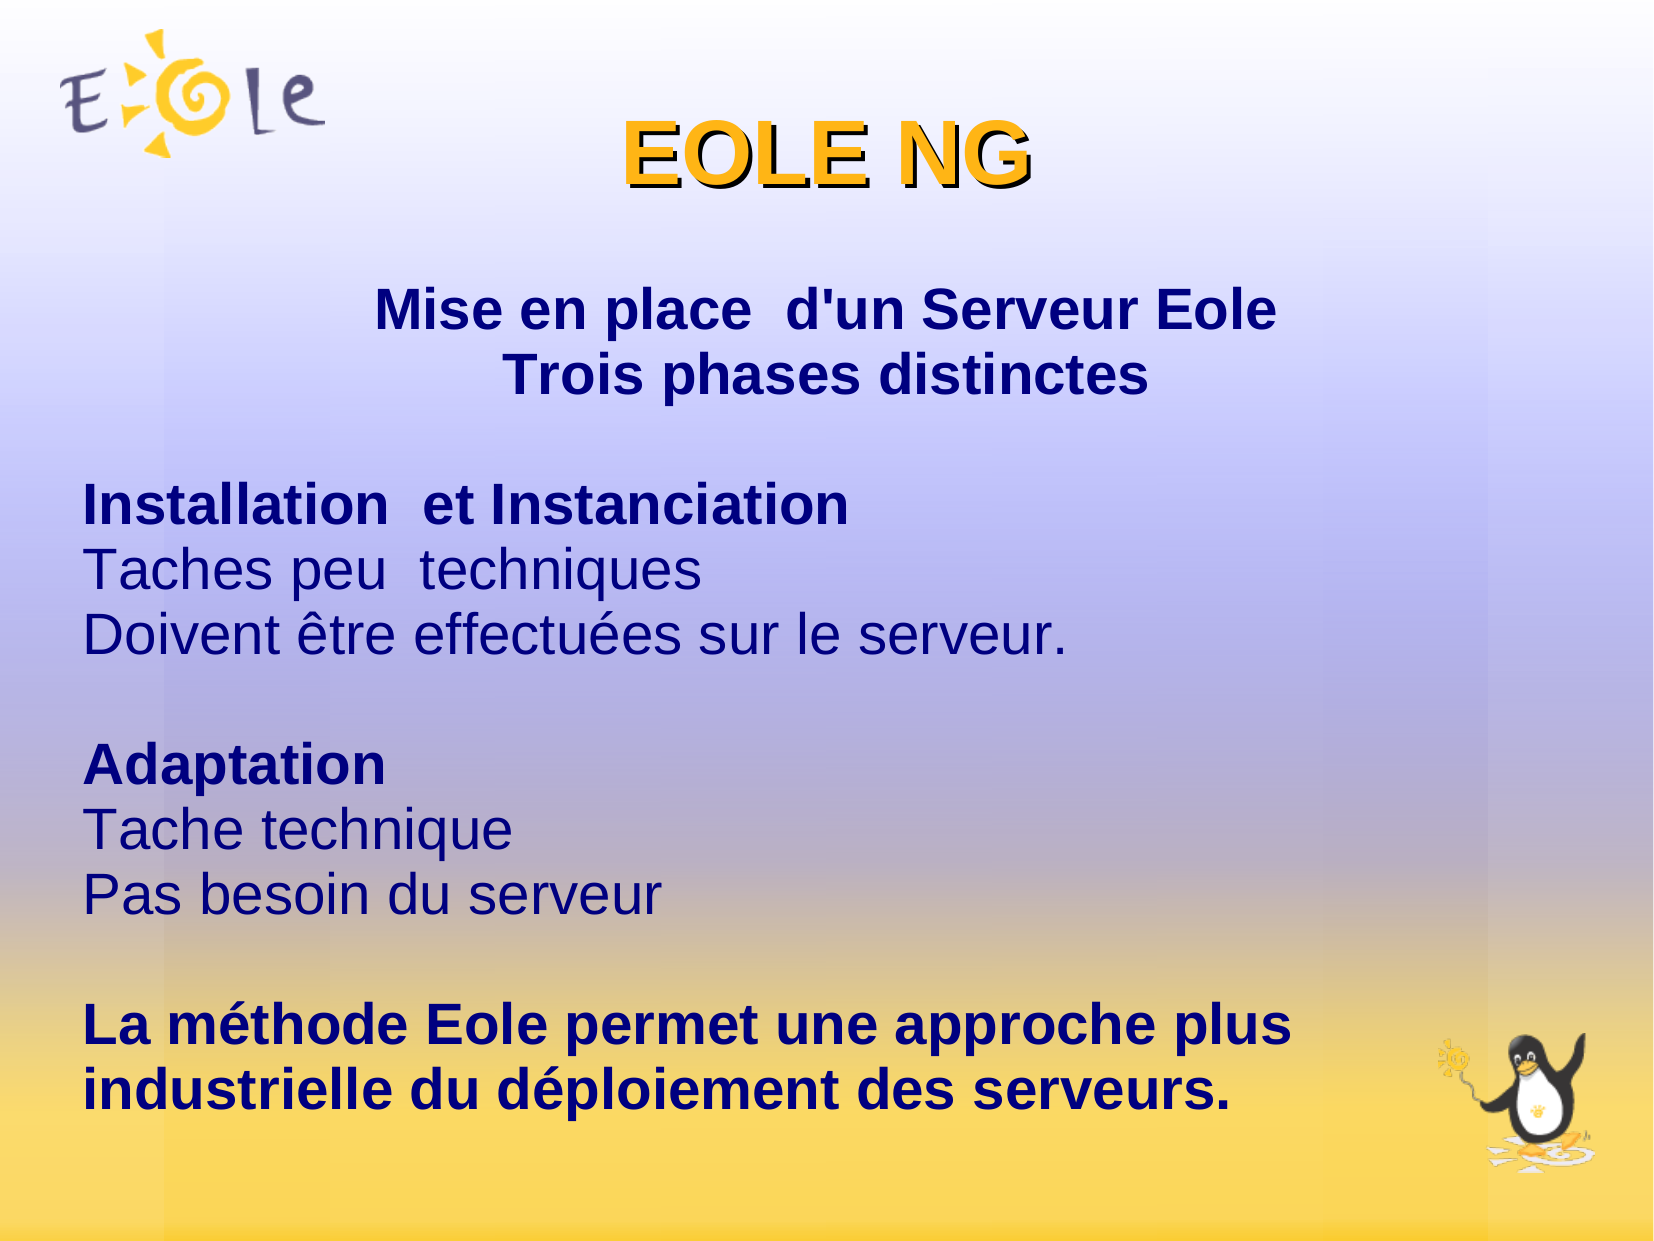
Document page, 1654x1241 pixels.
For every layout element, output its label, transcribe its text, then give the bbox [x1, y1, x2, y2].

subtitle Mise en place d'un Serveur Eole Trois phases distinctes Installation et Instanciation Taches peu techniques Doivent être effectuées sur le serveur. Adaptation Tache technique Pas besoin du serveur La méthode Eole permet une approche plus industrielle du déploiement des serveurs. [82, 218, 1571, 1181]
picture [0, 0, 1654, 1241]
title EOLE NG [82, 49, 1571, 218]
